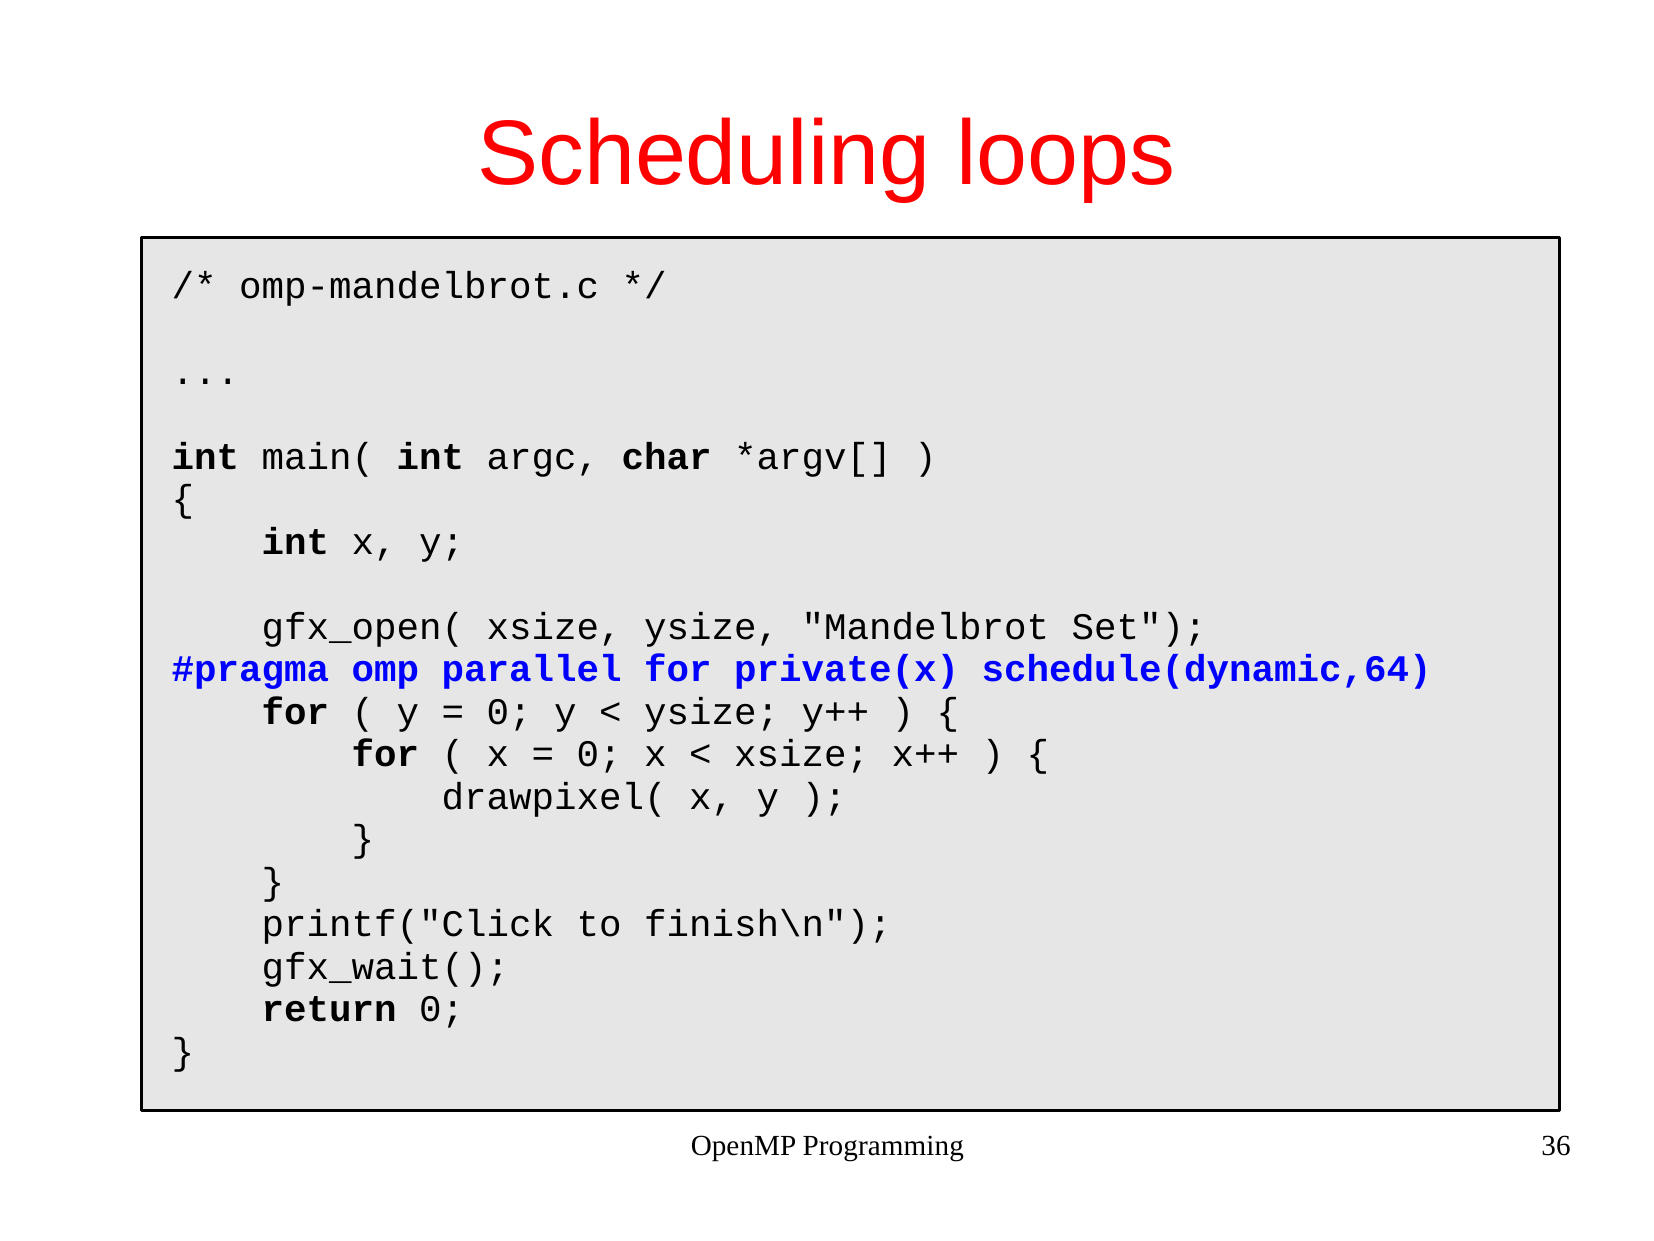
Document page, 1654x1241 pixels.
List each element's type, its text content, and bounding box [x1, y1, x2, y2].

text_box /* omp-mandelbrot.c */ ... int main( int argc, char *argv[] ) { int x, y; gfx_open( xsize, ysize, "Mandelbrot Set"); #pragma omp parallel for private(x) schedule(dynamic,64) for ( y = 0; y < ysize; y++ ) { for ( x = 0; x < xsize; x++ ) { drawpixel( x, y ); } } printf("Click to finish\n"); gfx_wait(); return 0; } [141, 237, 1560, 1111]
title Scheduling loops [82, 49, 1571, 257]
